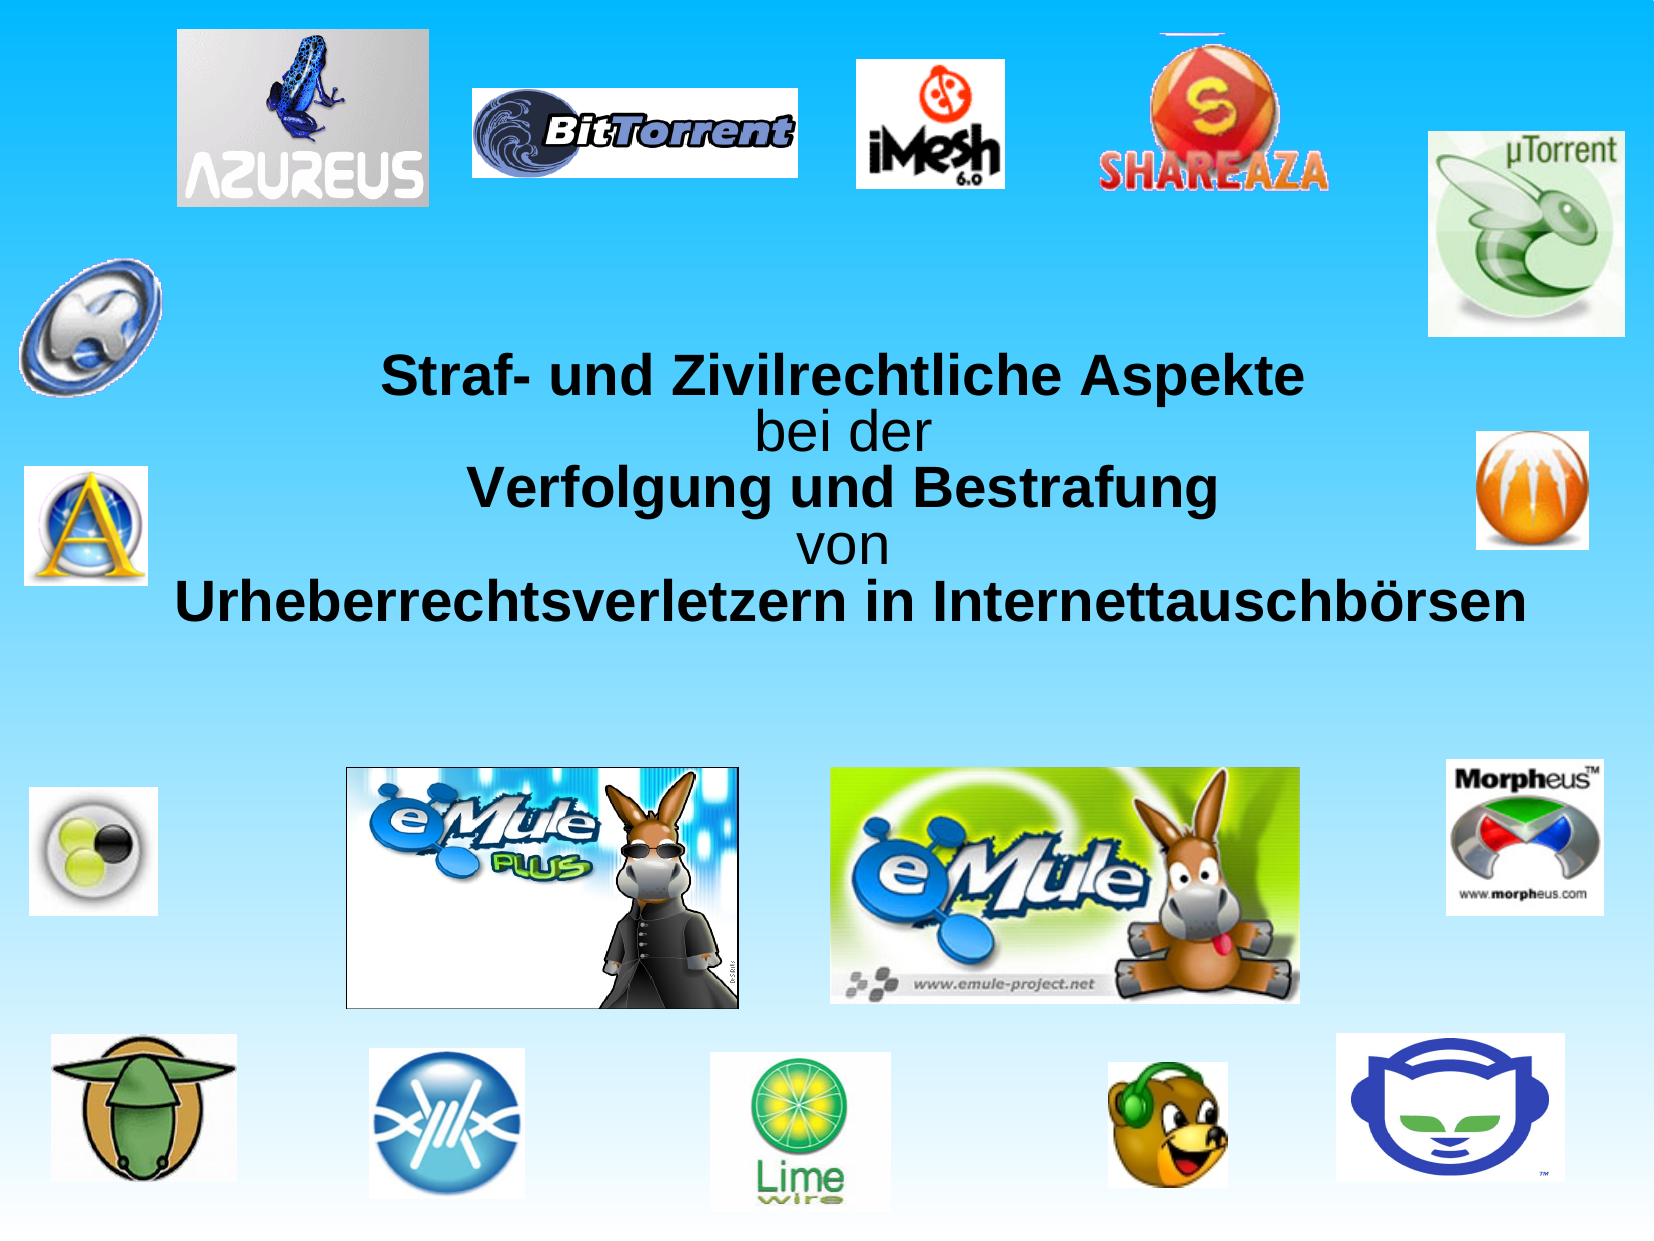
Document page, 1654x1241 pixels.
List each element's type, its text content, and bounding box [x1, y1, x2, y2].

picture [346, 767, 739, 1009]
picture [1092, 44, 1337, 207]
picture [1428, 131, 1625, 337]
picture [1108, 1062, 1228, 1189]
picture [24, 466, 148, 586]
picture [856, 60, 1005, 189]
text_box Straf- und Zivilrechtliche Aspekte bei der Verfolgung und Bestrafung von Urheberrechtsverletzern in Internettauschbörsen [159, 342, 1545, 687]
picture [1446, 759, 1604, 916]
picture [710, 1052, 891, 1212]
picture [0, 253, 185, 402]
picture [51, 1034, 237, 1182]
picture [1476, 431, 1589, 550]
picture [472, 89, 798, 178]
picture [1336, 1033, 1565, 1182]
picture [830, 767, 1300, 1004]
picture [369, 1048, 525, 1199]
picture [29, 787, 158, 916]
picture [177, 30, 429, 207]
